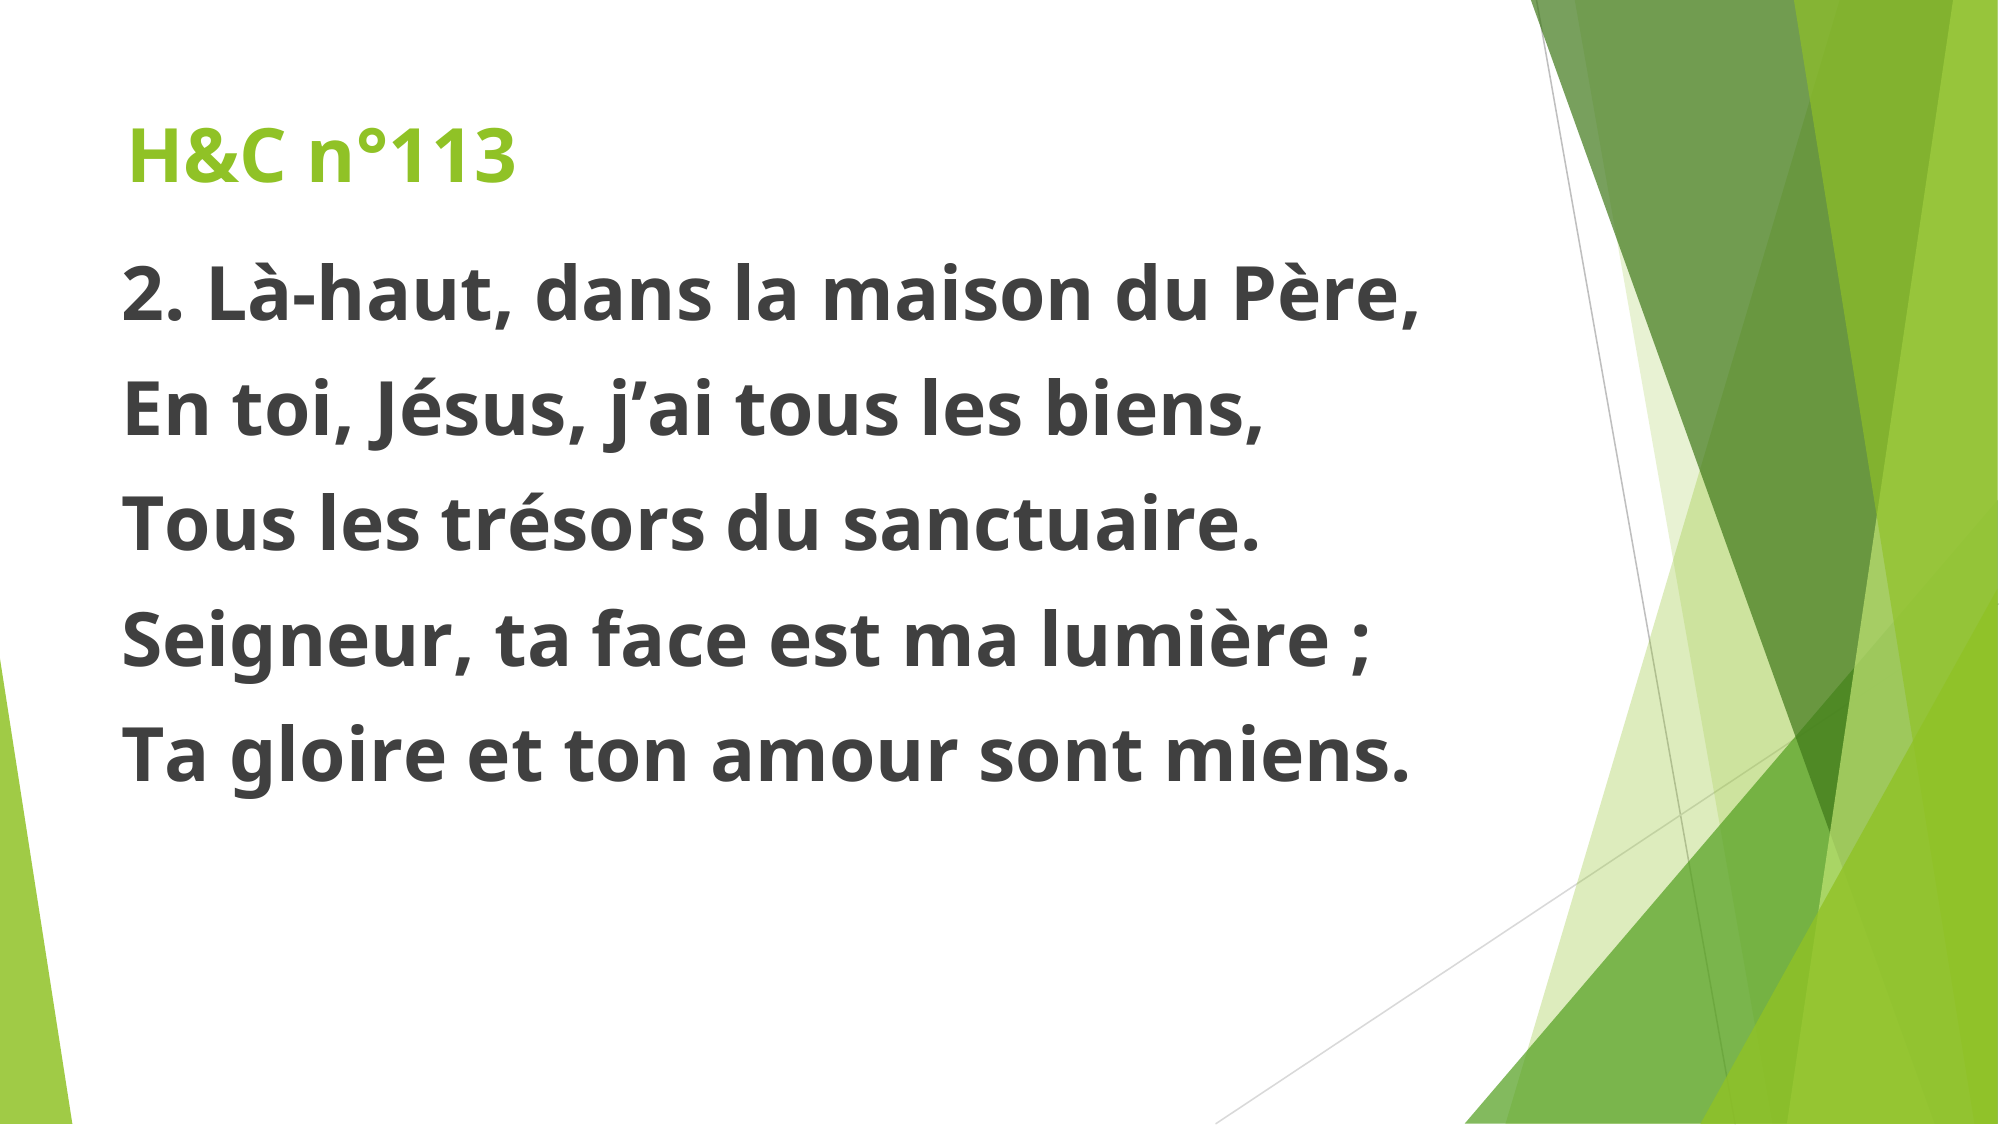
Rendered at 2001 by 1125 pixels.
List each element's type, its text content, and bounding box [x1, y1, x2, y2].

text_box H&C n°113 [111, 99, 1522, 213]
text_box 2. Là-haut, dans la maison du Père, En toi, Jésus, j’ai tous les biens, Tous les trésors du sanctuaire. Seigneur, ta face est ma lumière ; Ta gloire et ton amour sont miens. [106, 224, 1961, 886]
